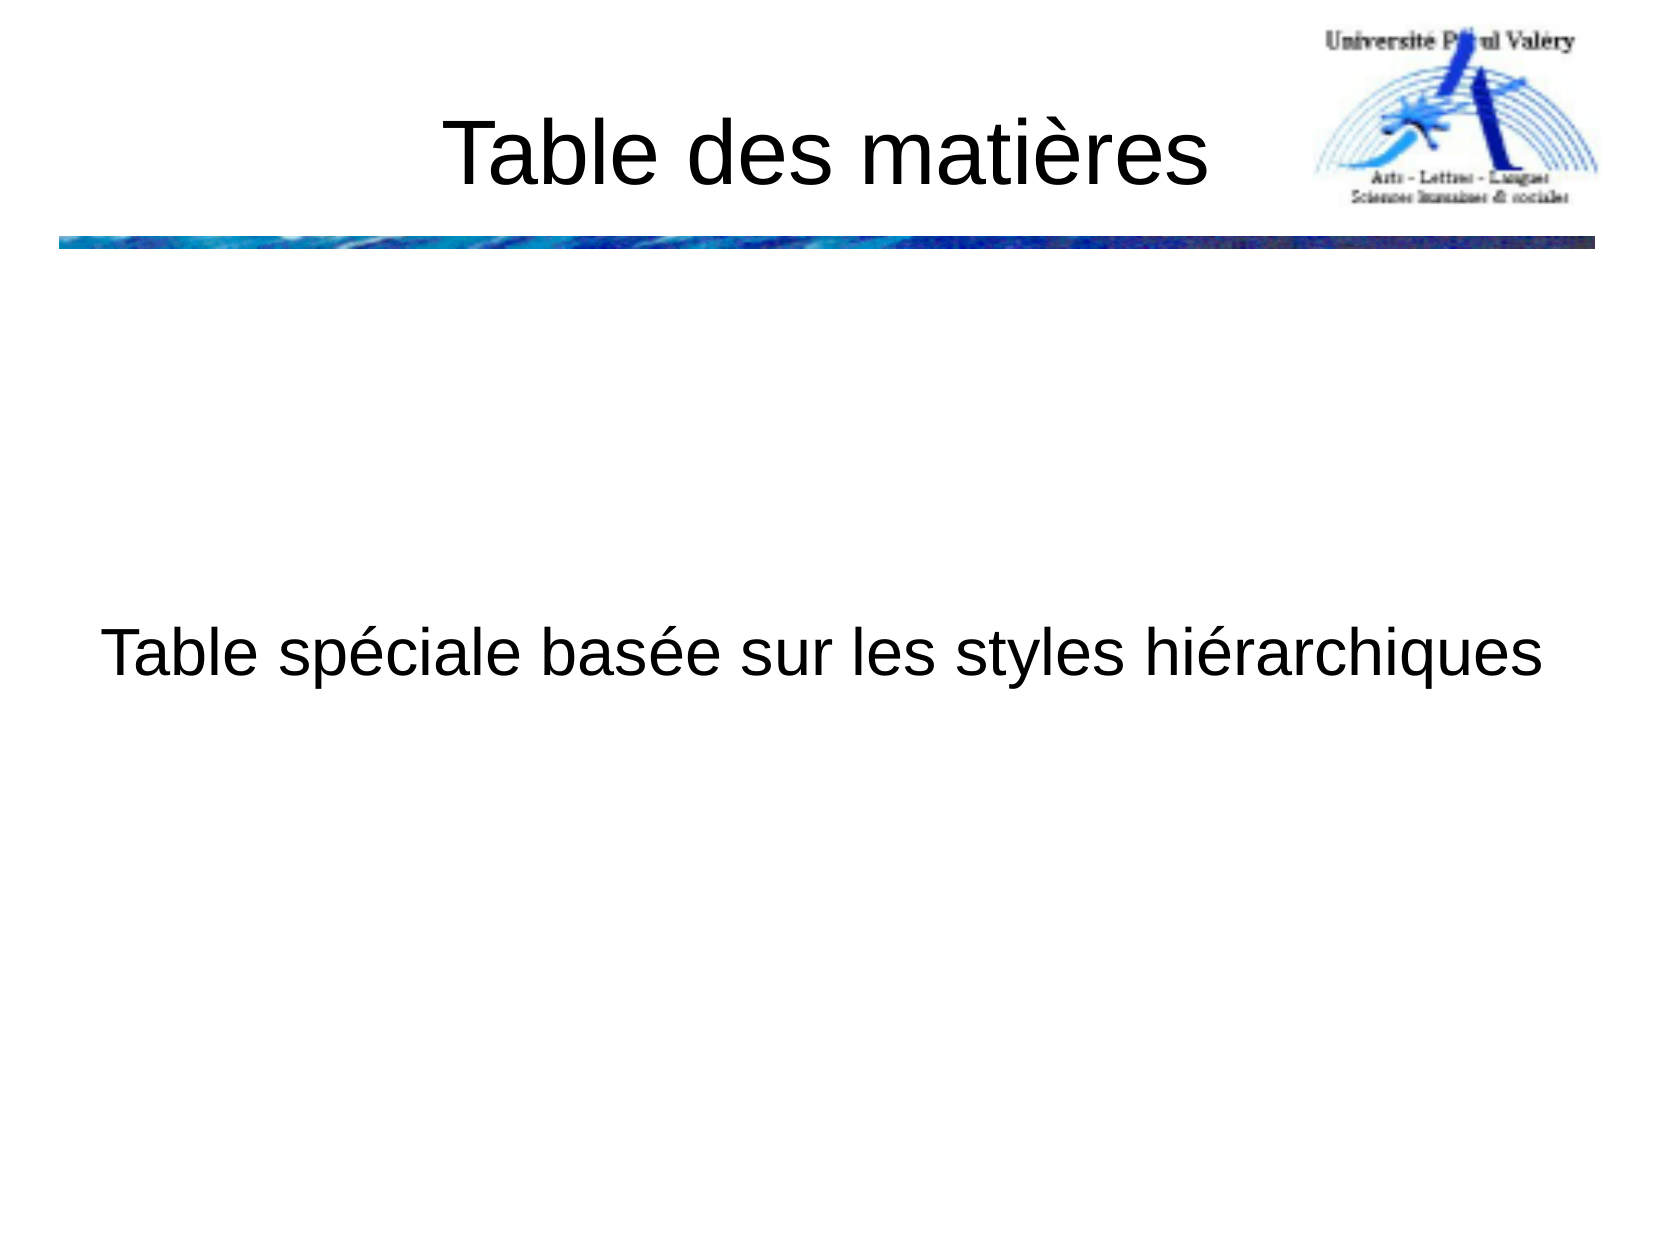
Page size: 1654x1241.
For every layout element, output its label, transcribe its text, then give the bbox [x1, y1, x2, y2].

picture [1262, 0, 1654, 253]
list Table spéciale basée sur les styles hiérarchiques [29, 302, 1625, 1152]
picture [59, 236, 81, 244]
title Table des matières [82, 49, 1571, 257]
